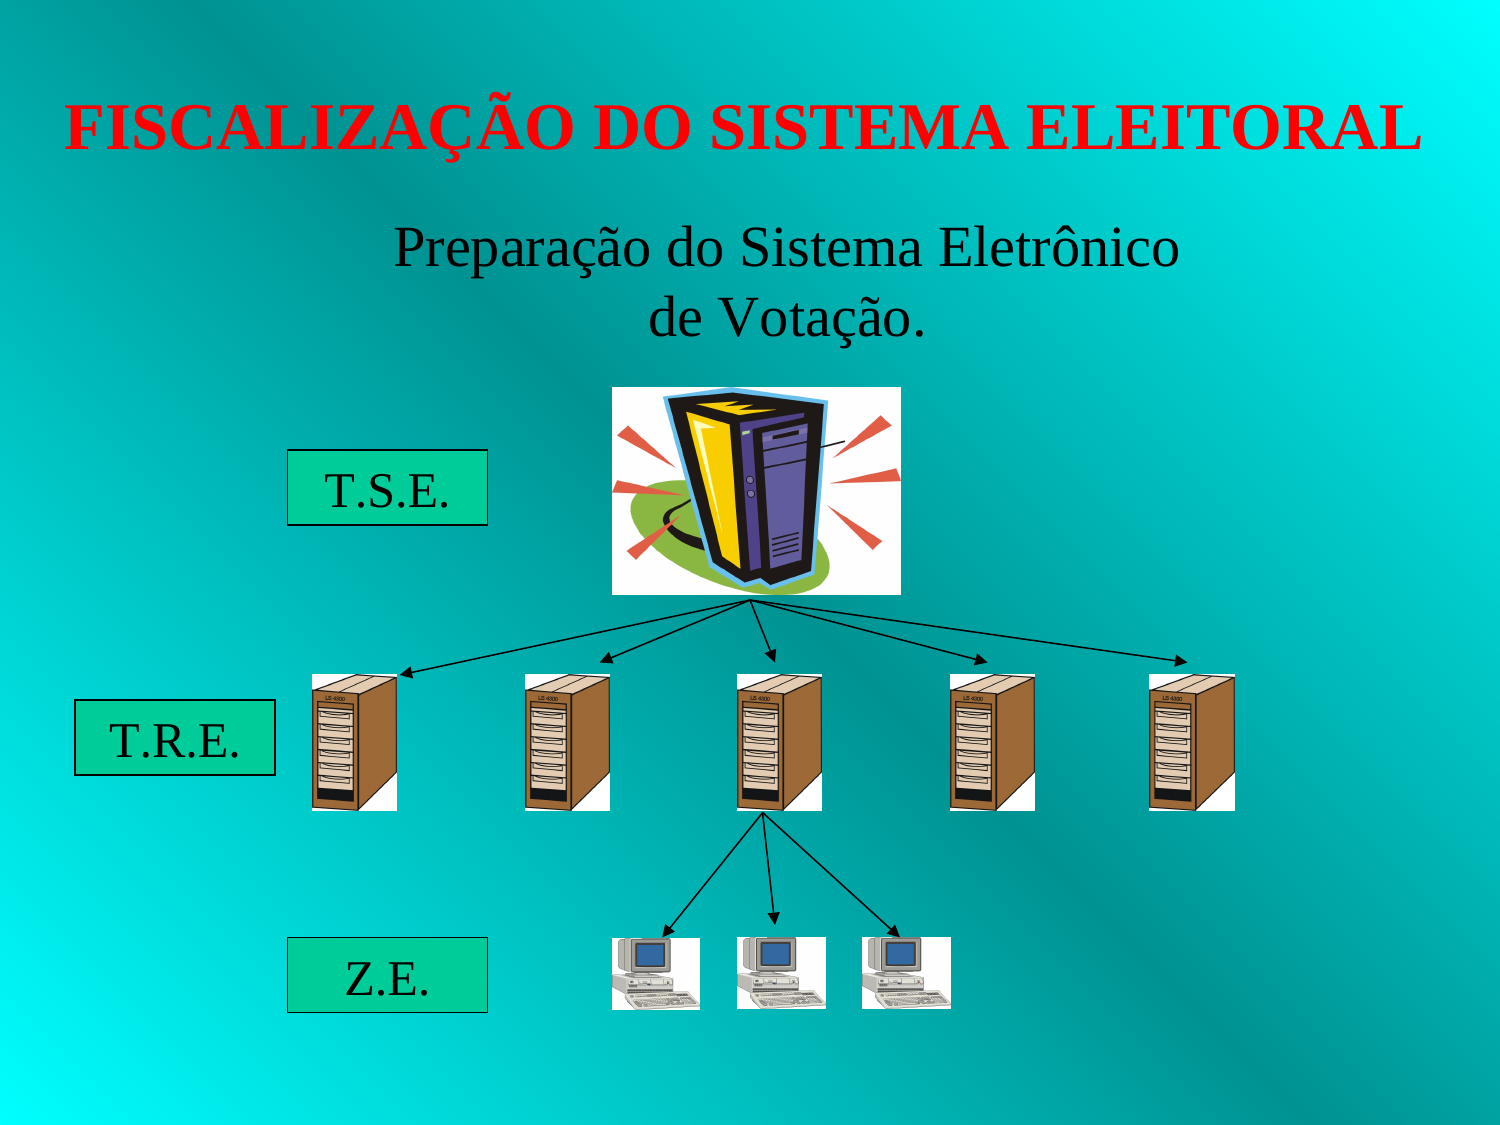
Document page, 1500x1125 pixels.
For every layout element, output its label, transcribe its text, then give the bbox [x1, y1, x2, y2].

picture [737, 674, 822, 811]
picture [612, 938, 700, 1010]
picture [1149, 674, 1235, 811]
text_box Z.E. [287, 937, 488, 1013]
picture [525, 674, 610, 811]
text_box T.R.E. [74, 699, 275, 775]
text_box Preparação do Sistema Eletrônico de Votação. [375, 199, 1201, 356]
picture [312, 674, 397, 811]
picture [862, 937, 951, 1009]
picture [950, 674, 1035, 811]
picture [737, 937, 826, 1009]
picture [612, 387, 901, 595]
text_box T.S.E. [287, 450, 488, 526]
